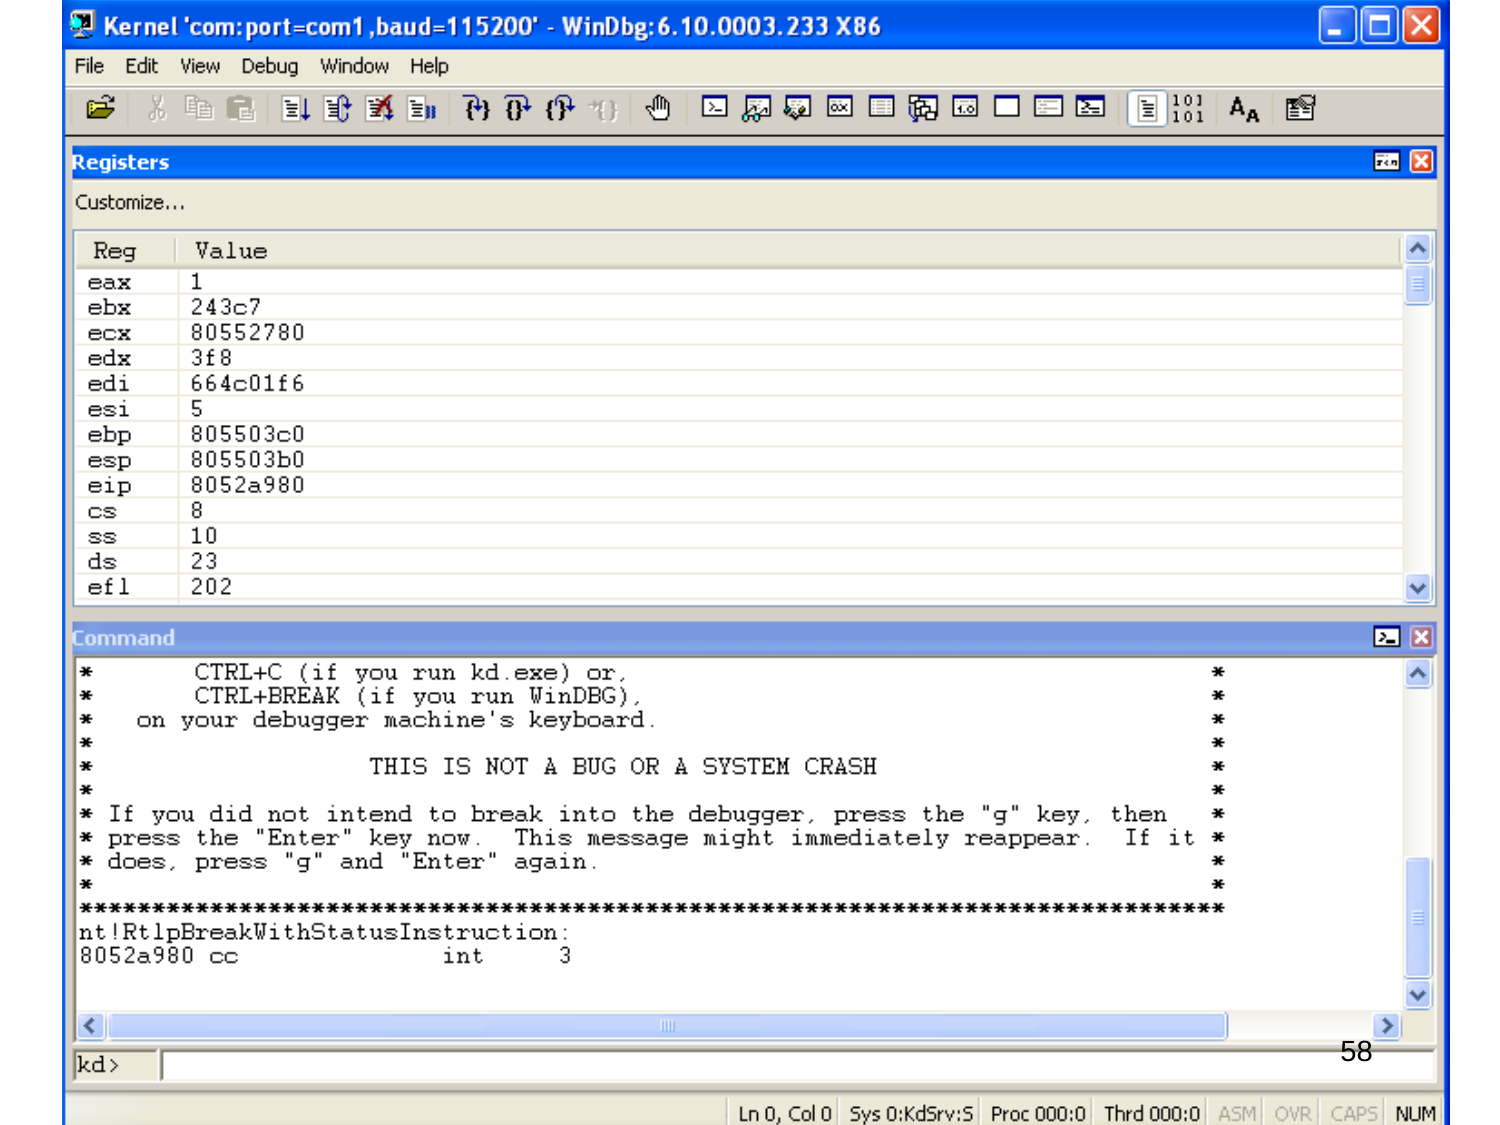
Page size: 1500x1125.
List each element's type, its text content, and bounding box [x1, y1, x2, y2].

text_box <number> [1074, 1025, 1388, 1101]
text_box [62, 0, 1450, 1125]
